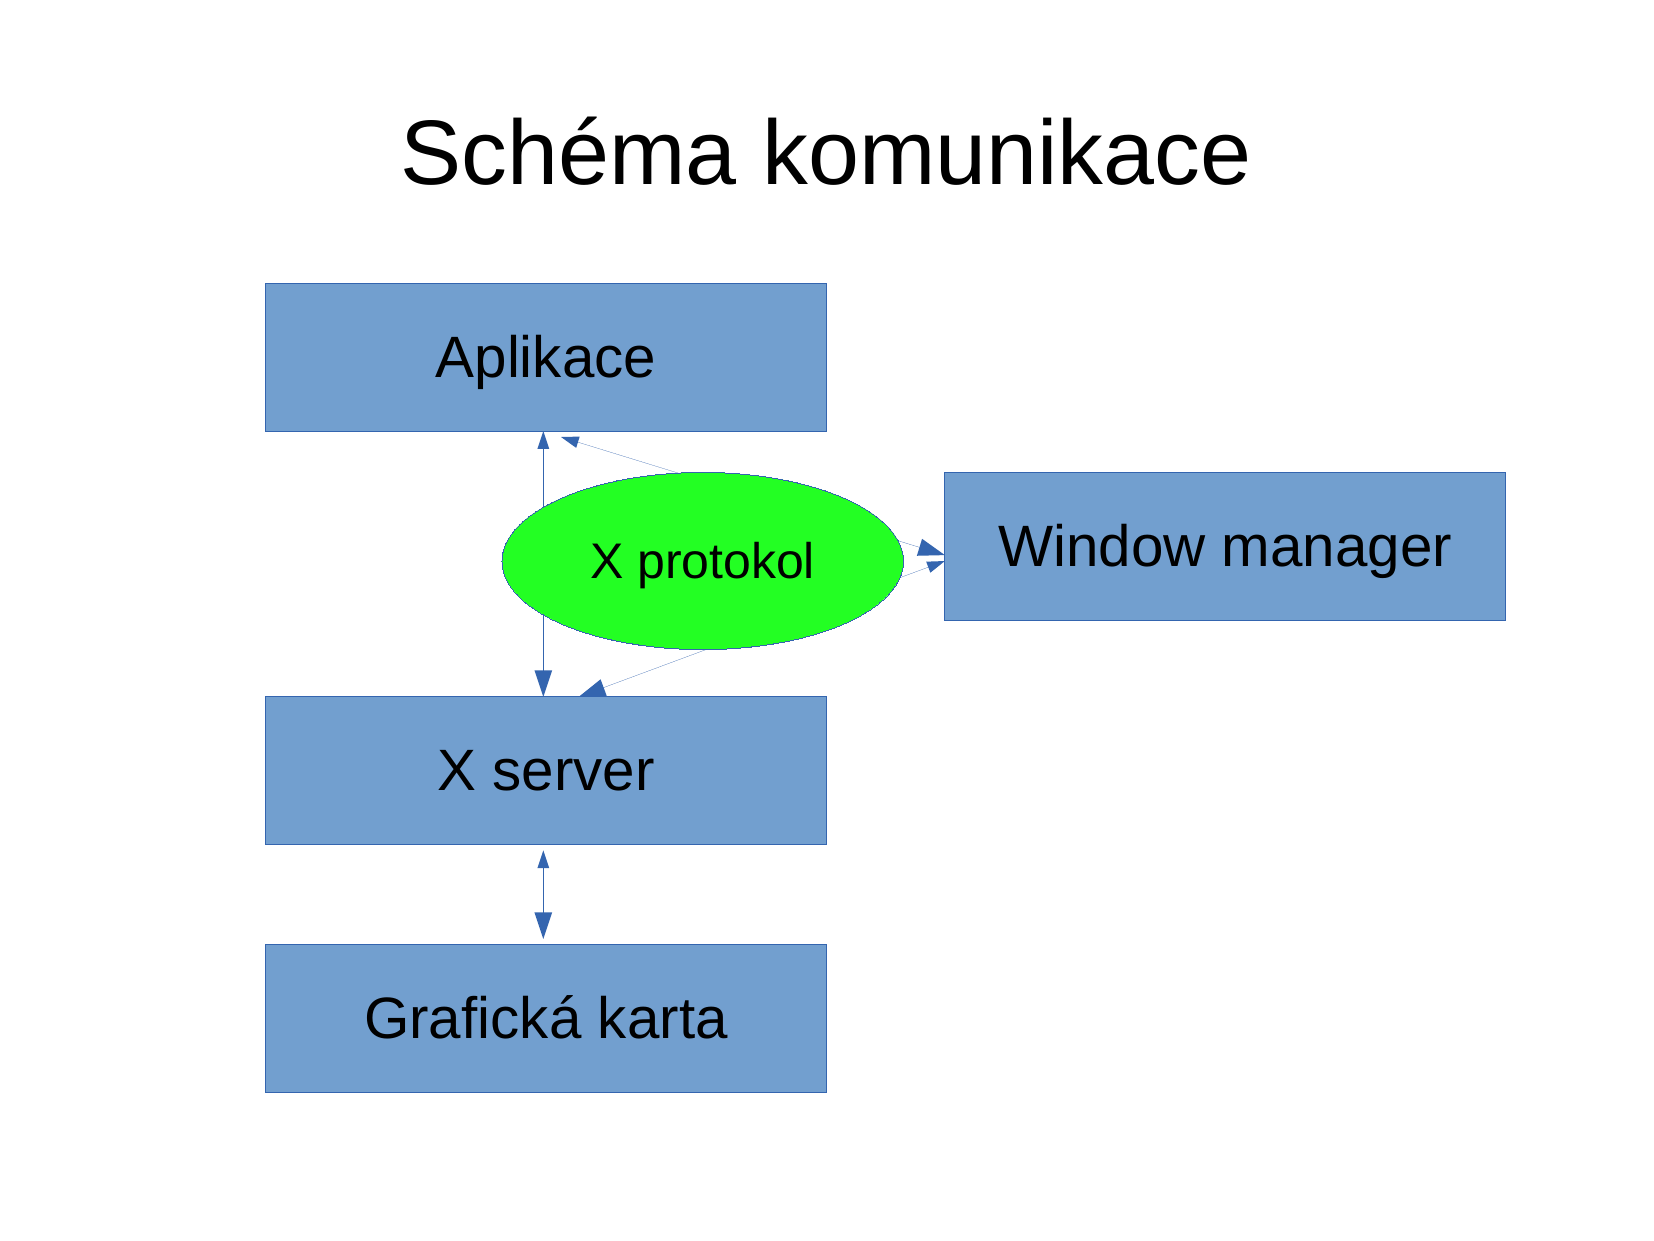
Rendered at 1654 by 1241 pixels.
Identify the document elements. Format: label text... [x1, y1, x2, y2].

text_box Window manager [944, 472, 1506, 621]
title Schéma komunikace [82, 56, 1571, 250]
text_box Aplikace [265, 283, 827, 432]
text_box Grafická karta [265, 944, 827, 1093]
text_box X server [265, 696, 827, 845]
text_box X protokol [501, 472, 904, 650]
